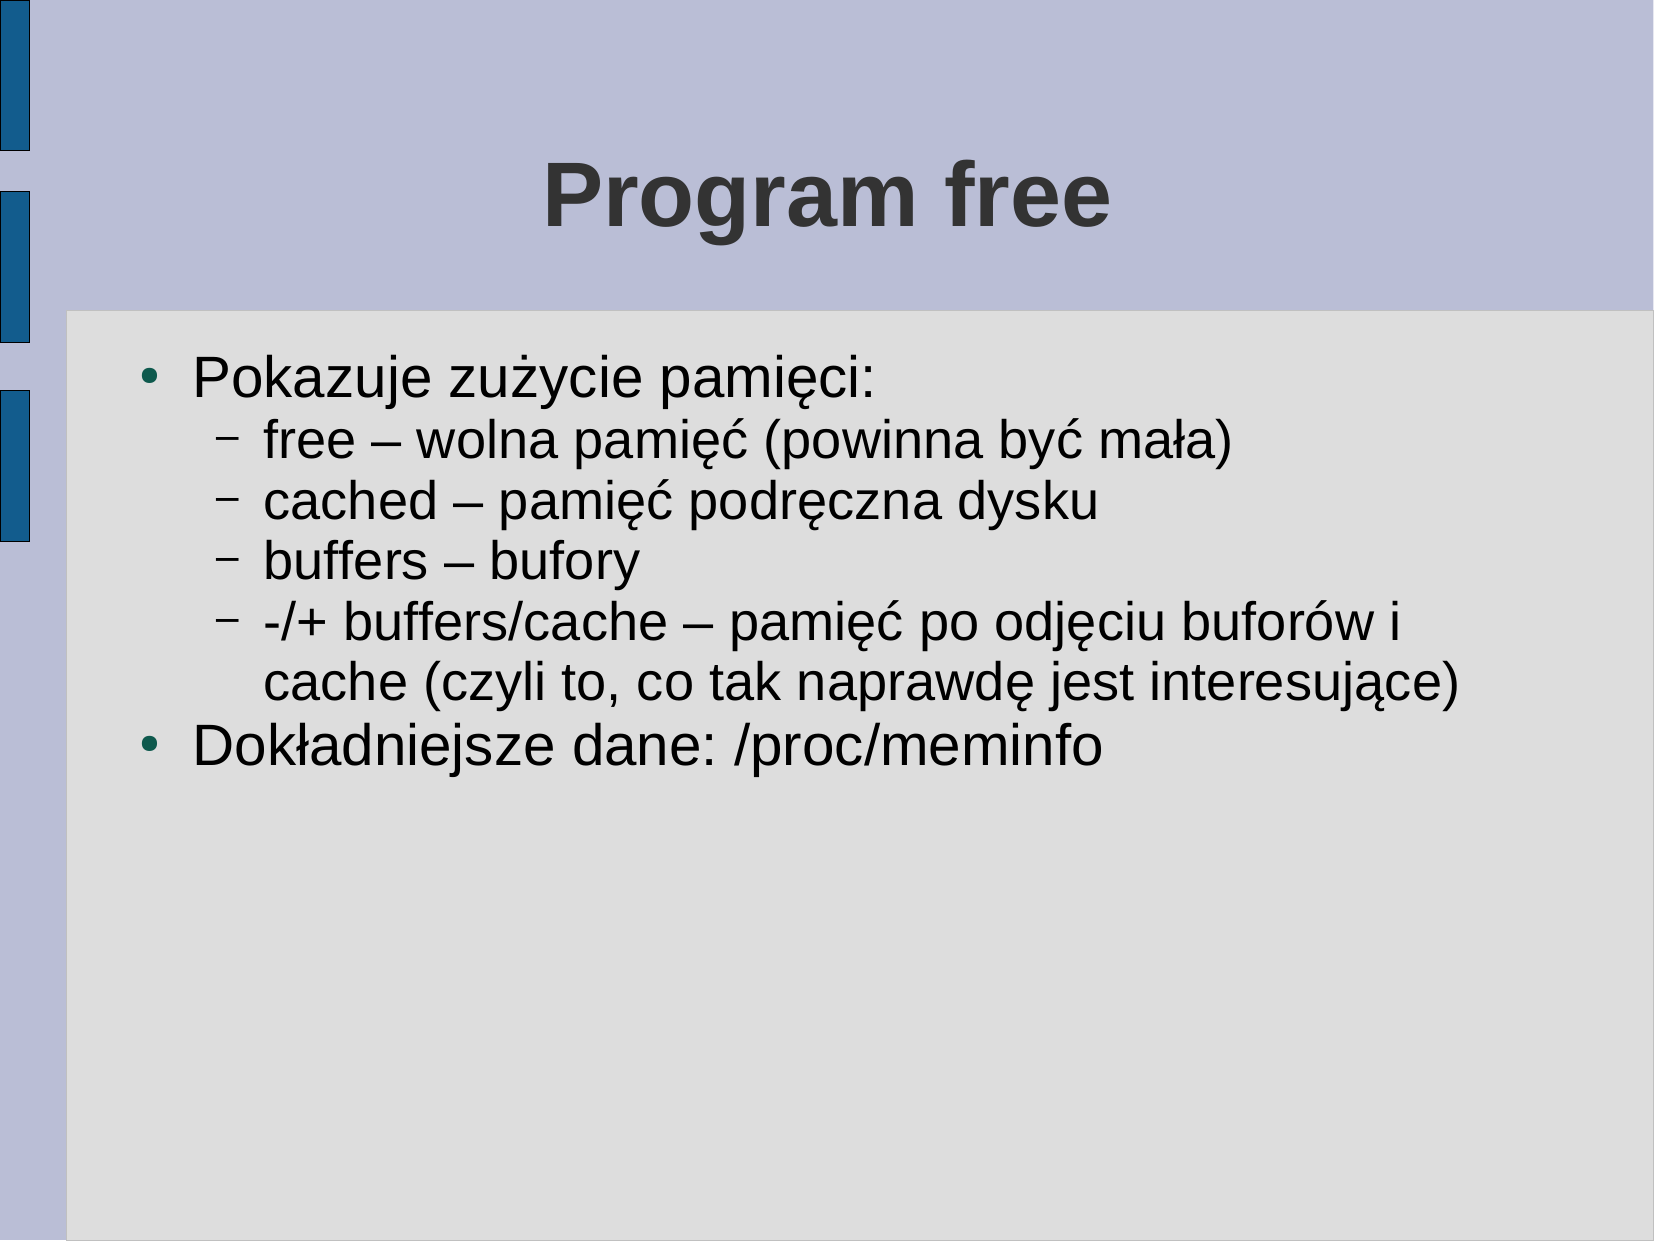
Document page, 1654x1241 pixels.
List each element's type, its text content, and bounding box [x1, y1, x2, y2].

list Pokazuje zużycie pamięci: free – wolna pamięć (powinna być mała) cached – pamięć podręczna dysku buffers – bufory -/+ buffers/cache – pamięć po odjęciu buforów i cache (czyli to, co tak naprawdę jest interesujące) Dokładniejsze dane: /proc/meminfo [121, 344, 1534, 1127]
title Program free [121, 91, 1534, 299]
